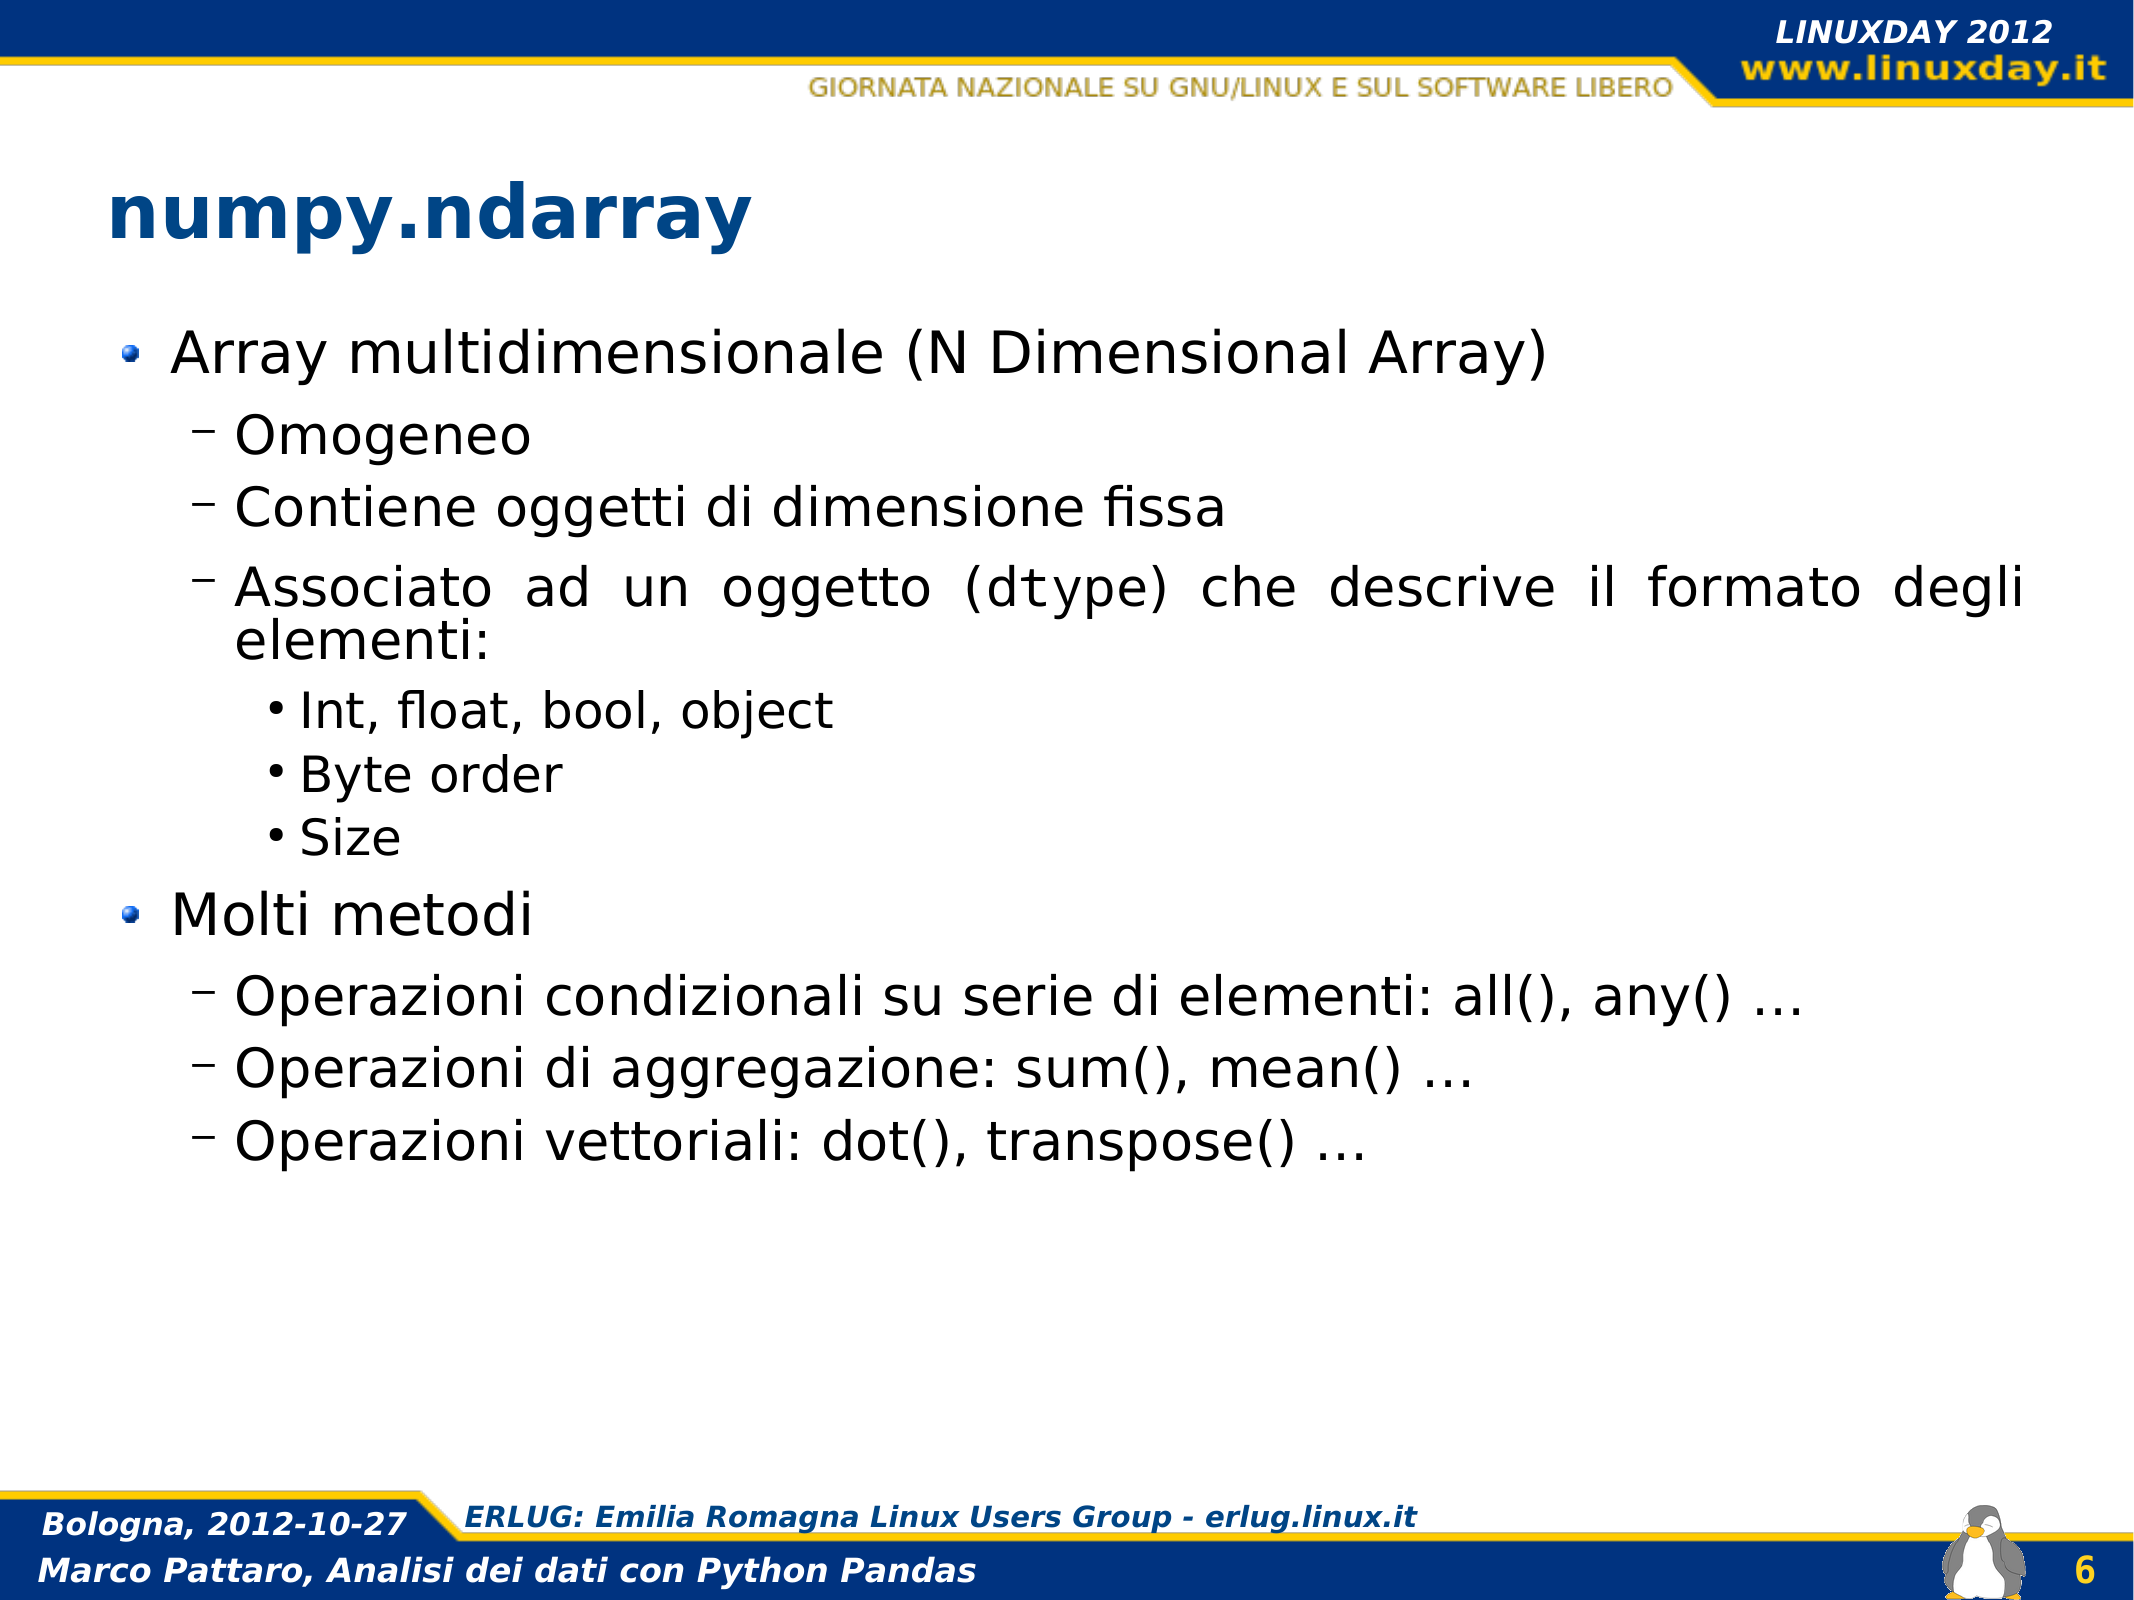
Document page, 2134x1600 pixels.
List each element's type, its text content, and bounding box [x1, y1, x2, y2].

picture [0, 0, 2134, 1600]
title numpy.ndarray [106, 159, 2080, 267]
list Array multidimensionale (N Dimensional Array) Omogeneo Contiene oggetti di dimensione fissa Associato ad un oggetto (dtype) che descrive il formato degli elementi: Int, float, bool, object Byte order Size Molti metodi Operazioni condizionali su serie di elementi: all(), any() … Operazioni di aggregazione: sum(), mean() … Operazioni vettoriali: dot(), transpose() … [106, 319, 2027, 1441]
